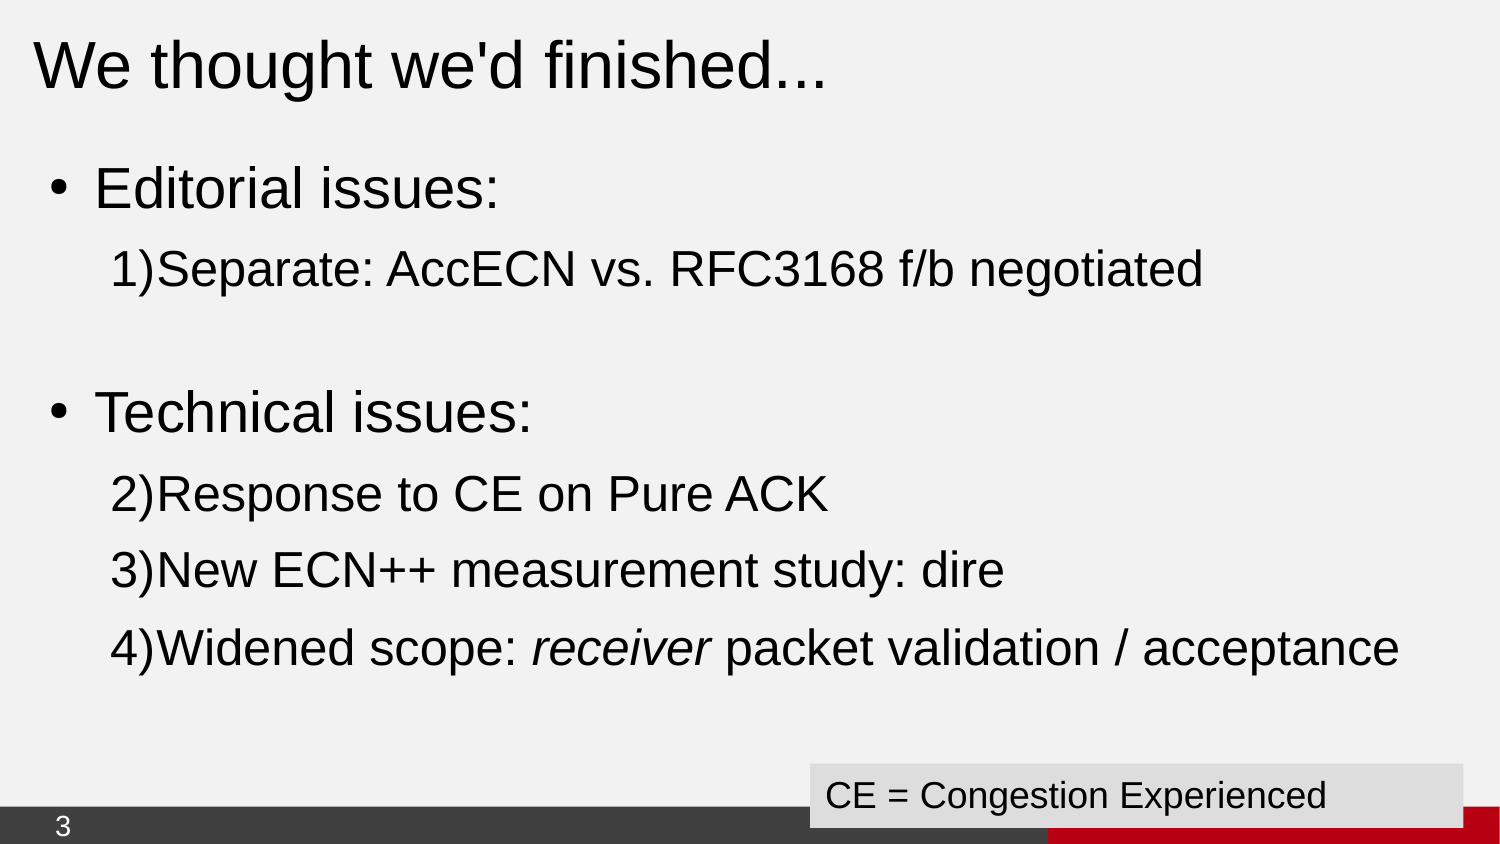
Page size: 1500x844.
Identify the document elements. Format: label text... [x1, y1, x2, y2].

list Editorial issues: Separate: AccECN vs. RFC3168 f/b negotiated Technical issues: Response to CE on Pure ACK New ECN++ measurement study: dire Widened scope: receiver packet validation / acceptance [33, 155, 1410, 736]
title We thought we'd finished... [33, 0, 1477, 131]
text_box CE = Congestion Experienced [810, 763, 1464, 828]
